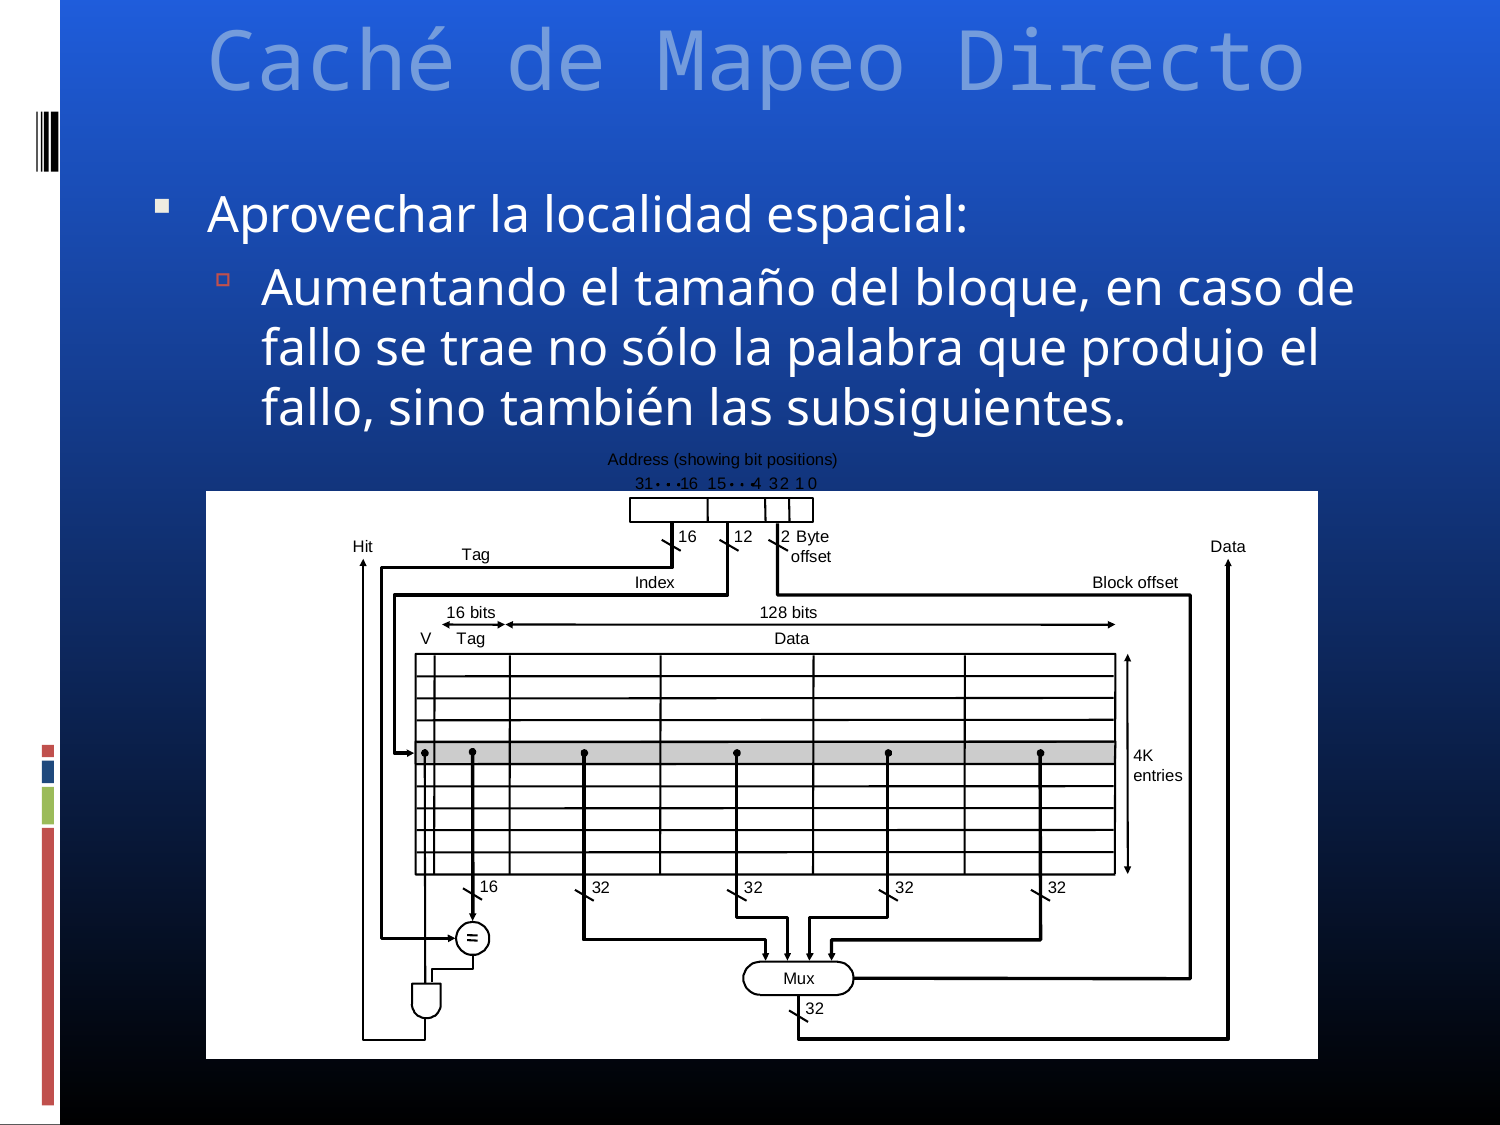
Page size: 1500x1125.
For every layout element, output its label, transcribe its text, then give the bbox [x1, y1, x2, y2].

text_box h [687, 448, 696, 469]
text_box i [800, 601, 804, 622]
text_box g [730, 448, 741, 469]
text_box l [1103, 571, 1107, 592]
text_box 8 [778, 601, 788, 622]
text_box B [795, 526, 807, 546]
text_box 3 [635, 473, 644, 494]
text_box T [461, 543, 472, 564]
text_box 6 [687, 526, 698, 547]
text_box d [618, 448, 628, 469]
text_box t [804, 601, 809, 617]
text_box 1 [759, 601, 768, 622]
text_box e [643, 448, 652, 469]
text_box a [1222, 535, 1232, 556]
text_box f [804, 554, 809, 567]
text_box e [820, 526, 830, 546]
text_box 2 [600, 876, 611, 897]
text_box 3 [1047, 876, 1056, 897]
text_box t [797, 457, 801, 469]
text_box s [1174, 764, 1184, 785]
text_box 6 [455, 601, 466, 622]
text_box y [807, 526, 815, 546]
text_box t [483, 601, 487, 617]
text_box t [815, 526, 820, 541]
text_box n [1142, 764, 1151, 785]
text_box ( [673, 448, 679, 469]
text_box 3 [743, 876, 753, 897]
text_box p [766, 448, 775, 469]
text_box 1 [734, 526, 743, 547]
text_box t [757, 448, 763, 469]
text_box t [1151, 773, 1156, 785]
text_box B [1092, 571, 1103, 592]
text_box b [791, 601, 800, 622]
text_box s [824, 448, 832, 469]
text_box a [799, 627, 810, 648]
text_box 4 [752, 473, 762, 494]
text_box 2 [1056, 876, 1067, 897]
text_box 1 [795, 473, 805, 494]
text_box 0 [807, 473, 818, 494]
text_box o [1137, 571, 1146, 592]
text_box A [607, 448, 618, 464]
text_box M [783, 967, 796, 988]
text_box 1 [678, 526, 687, 547]
text_box K [1142, 744, 1154, 764]
text_box s [809, 546, 817, 567]
text_box 1 [680, 473, 688, 494]
text_box H [352, 535, 364, 556]
text_box f [1151, 580, 1156, 592]
text_box x [666, 571, 676, 592]
text_box t [1232, 544, 1236, 556]
text_box ) [832, 448, 838, 469]
text_box t [795, 636, 799, 648]
text_box 2 [814, 997, 825, 1018]
text_box 2 [743, 526, 753, 547]
text_box 4 [1133, 744, 1142, 757]
text_box V [420, 627, 432, 648]
text_box o [790, 546, 800, 567]
text_box u [796, 967, 806, 988]
text_box 1 [446, 601, 455, 622]
text_box b [469, 601, 479, 622]
text_box 2 [904, 876, 914, 897]
text_box i [1161, 764, 1165, 785]
text_box o [696, 448, 706, 469]
text_box 2 [780, 526, 791, 547]
text_box [206, 491, 1317, 1059]
text_box 5 [717, 473, 727, 494]
text_box 2 [779, 473, 790, 494]
text_box k [1124, 571, 1134, 592]
text_box o [805, 448, 814, 469]
text_box 3 [805, 997, 814, 1018]
text_box a [786, 627, 795, 648]
text_box s [1156, 571, 1164, 592]
text_box a [472, 543, 480, 564]
text_box A [607, 462, 618, 469]
text_box e [1164, 571, 1173, 592]
text_box 1 [479, 875, 488, 896]
text_box w [706, 448, 718, 463]
text_box D [774, 627, 786, 648]
text_box s [809, 601, 818, 622]
text_box i [793, 448, 797, 469]
text_box n [814, 448, 824, 469]
text_box i [479, 601, 483, 622]
text_box b [744, 448, 754, 469]
text_box e [817, 546, 826, 567]
text_box s [785, 448, 793, 469]
text_box 4 [1133, 758, 1142, 764]
text_box s [679, 448, 687, 469]
text_box f [1146, 571, 1151, 579]
text_box e [657, 571, 666, 592]
text_box f [1146, 580, 1151, 592]
text_box i [801, 448, 805, 469]
text_box f [1151, 571, 1156, 579]
text_box d [648, 571, 657, 592]
text_box t [368, 544, 373, 556]
text_box w [706, 458, 718, 469]
text_box t [804, 610, 809, 622]
text_box 1 [644, 473, 654, 494]
text_box n [721, 448, 730, 469]
text_box 3 [768, 473, 779, 494]
text_box 6 [688, 473, 699, 494]
text_box o [1107, 571, 1116, 592]
text_box D [1210, 535, 1222, 556]
text_box f [800, 554, 804, 567]
list Aprovechar la localidad espacial: Aumentando el tamaño del bloque, en caso de fallo se trae no sólo la palabra que produjo el fallo, sino también las subsiguientes. [125, 174, 1401, 851]
text_box 1 [707, 473, 717, 494]
text_box 6 [488, 875, 499, 896]
text_box 2 [753, 876, 763, 897]
title Caché de Mapeo Directo [112, 0, 1388, 188]
text_box a [1236, 535, 1247, 556]
text_box r [637, 448, 643, 469]
text_box 3 [895, 876, 904, 897]
text_box s [660, 448, 670, 469]
text_box t [368, 535, 373, 551]
text_box g [475, 628, 486, 649]
text_box s [487, 601, 497, 622]
text_box t [826, 546, 832, 567]
text_box r [1156, 764, 1161, 785]
text_box a [467, 628, 475, 649]
text_box t [1151, 764, 1156, 780]
text_box o [775, 448, 785, 469]
text_box 3 [591, 876, 600, 897]
text_box e [1165, 764, 1174, 785]
text_box d [628, 448, 637, 469]
text_box t [1173, 571, 1179, 592]
text_box s [652, 448, 660, 469]
text_box n [639, 571, 648, 592]
text_box x [806, 967, 816, 988]
text_box t [815, 534, 820, 546]
text_box i [364, 535, 368, 556]
text_box I [634, 571, 639, 592]
text_box g [480, 543, 491, 564]
text_box c [1116, 571, 1124, 592]
text_box T [456, 628, 467, 649]
text_box 2 [768, 601, 778, 622]
text_box e [1133, 764, 1142, 785]
